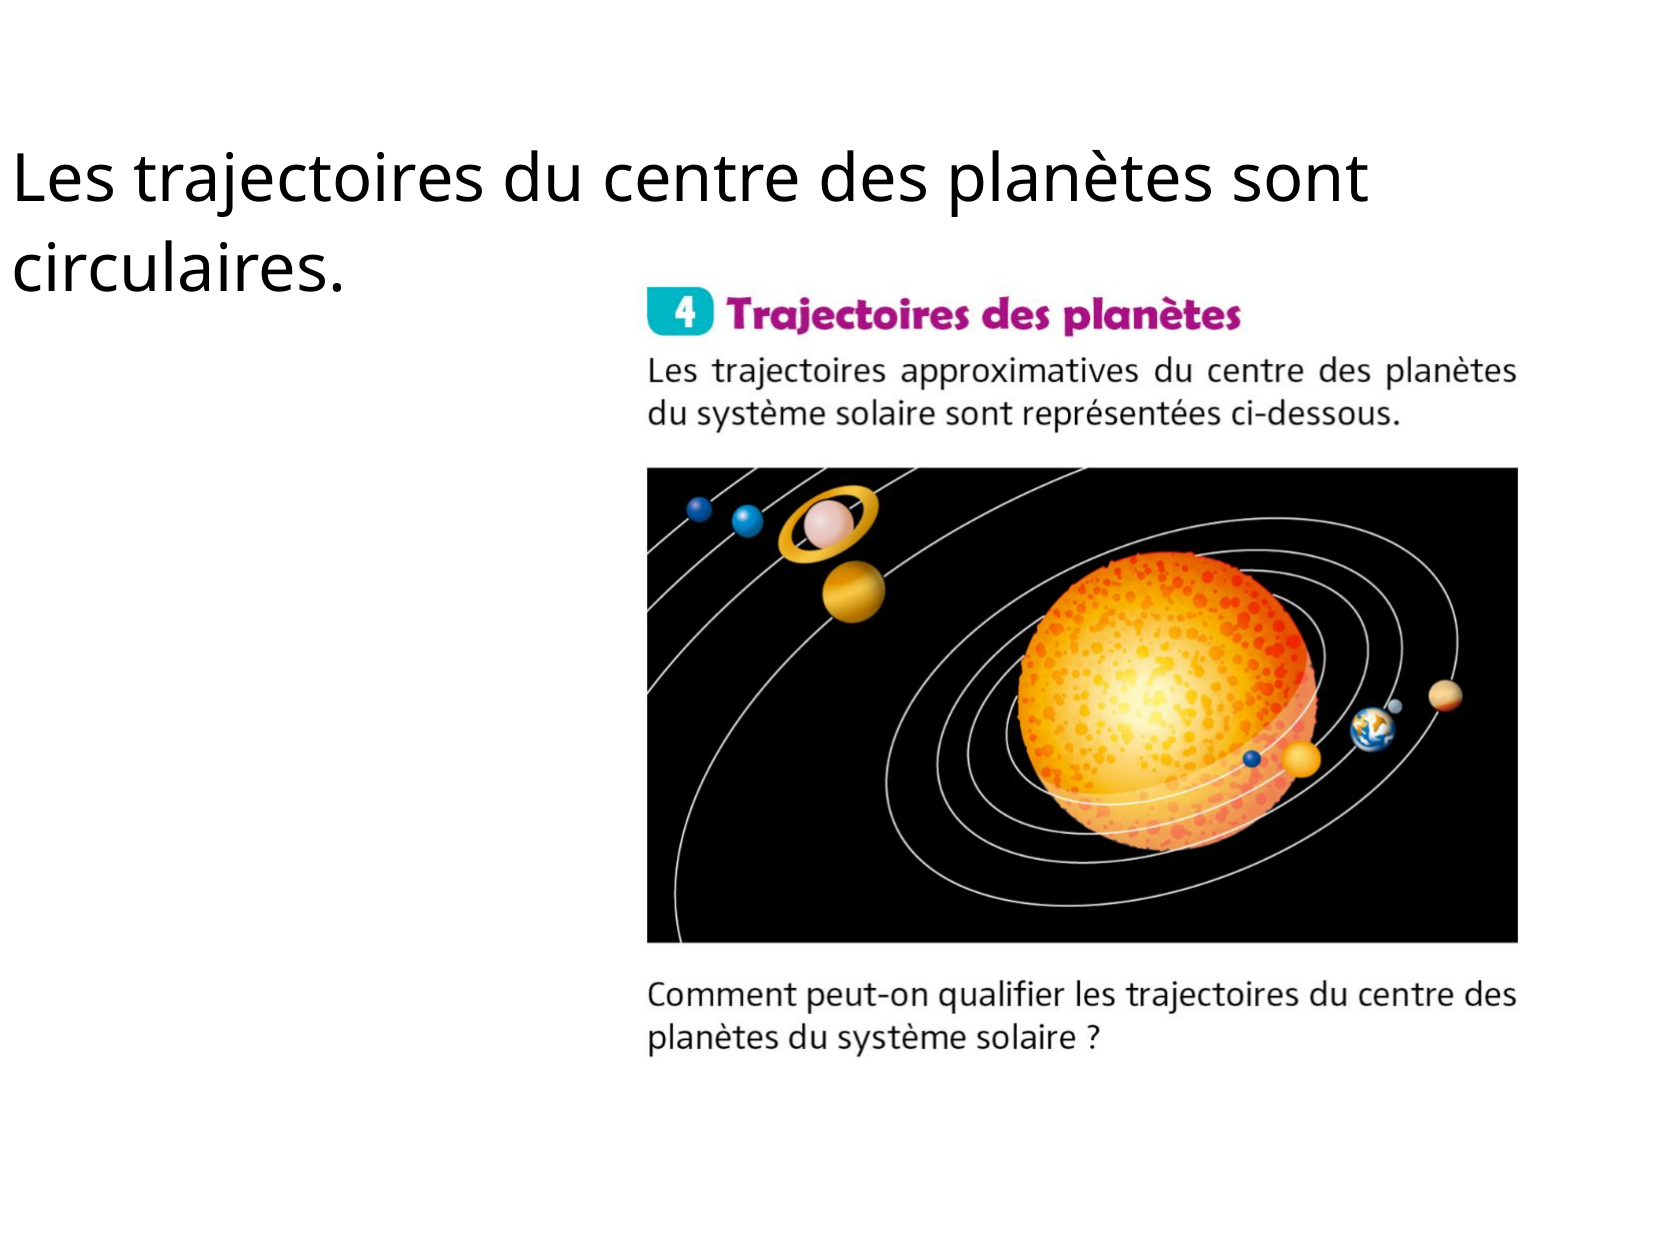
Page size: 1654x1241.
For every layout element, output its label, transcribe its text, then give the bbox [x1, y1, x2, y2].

picture [621, 267, 1548, 1063]
subtitle Les trajectoires du centre des planètes sont circulaires. [11, 129, 1642, 1229]
